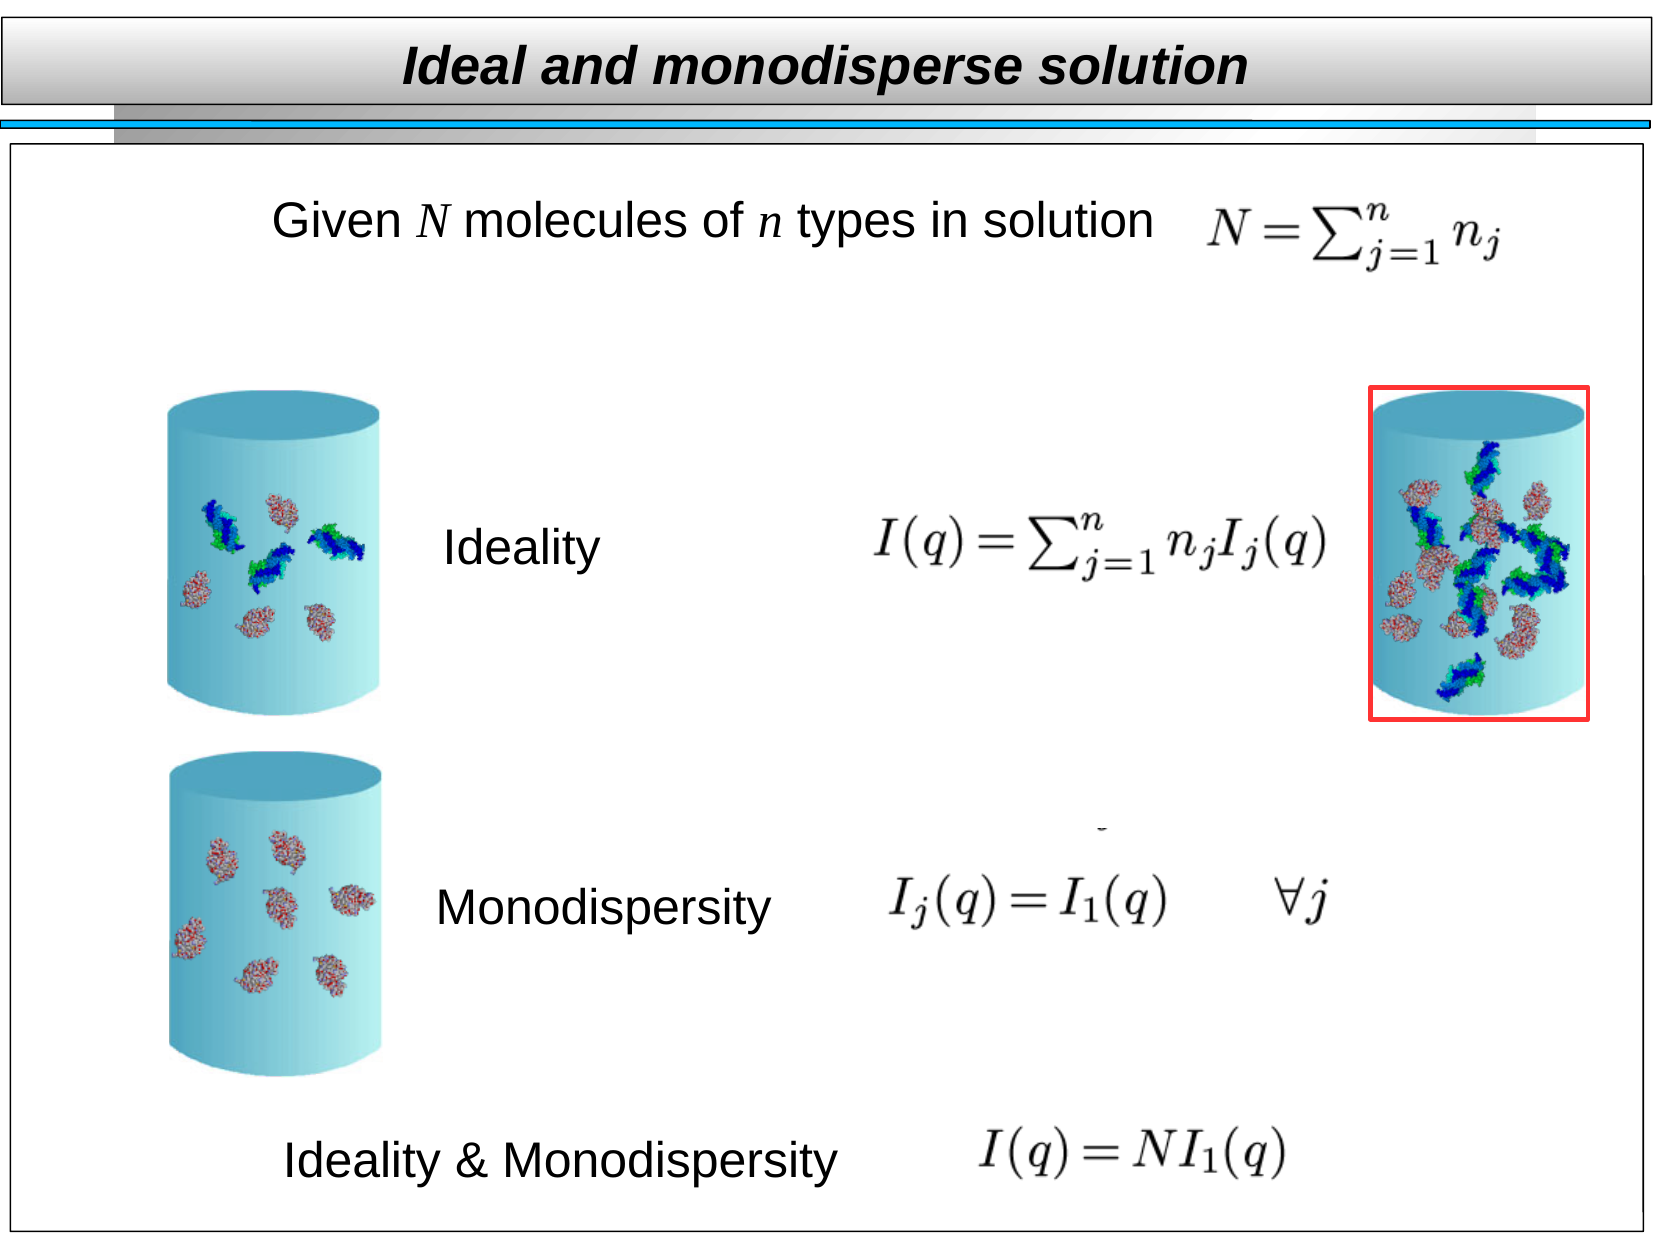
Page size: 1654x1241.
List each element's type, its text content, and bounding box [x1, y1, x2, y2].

text_box Ideal and monodisperse solution [1, 17, 1652, 105]
text_box Ideality & Monodispersity [268, 1119, 853, 1196]
text_box Ideality [427, 506, 616, 583]
picture [855, 828, 1380, 949]
picture [169, 750, 383, 1078]
picture [840, 389, 1613, 731]
picture [1185, 175, 1537, 286]
text_box Given N molecules of n types in solution [256, 179, 1170, 255]
text_box [0, 120, 1651, 129]
text_box Monodispersity [420, 866, 787, 943]
picture [167, 389, 381, 717]
picture [945, 1091, 1328, 1195]
